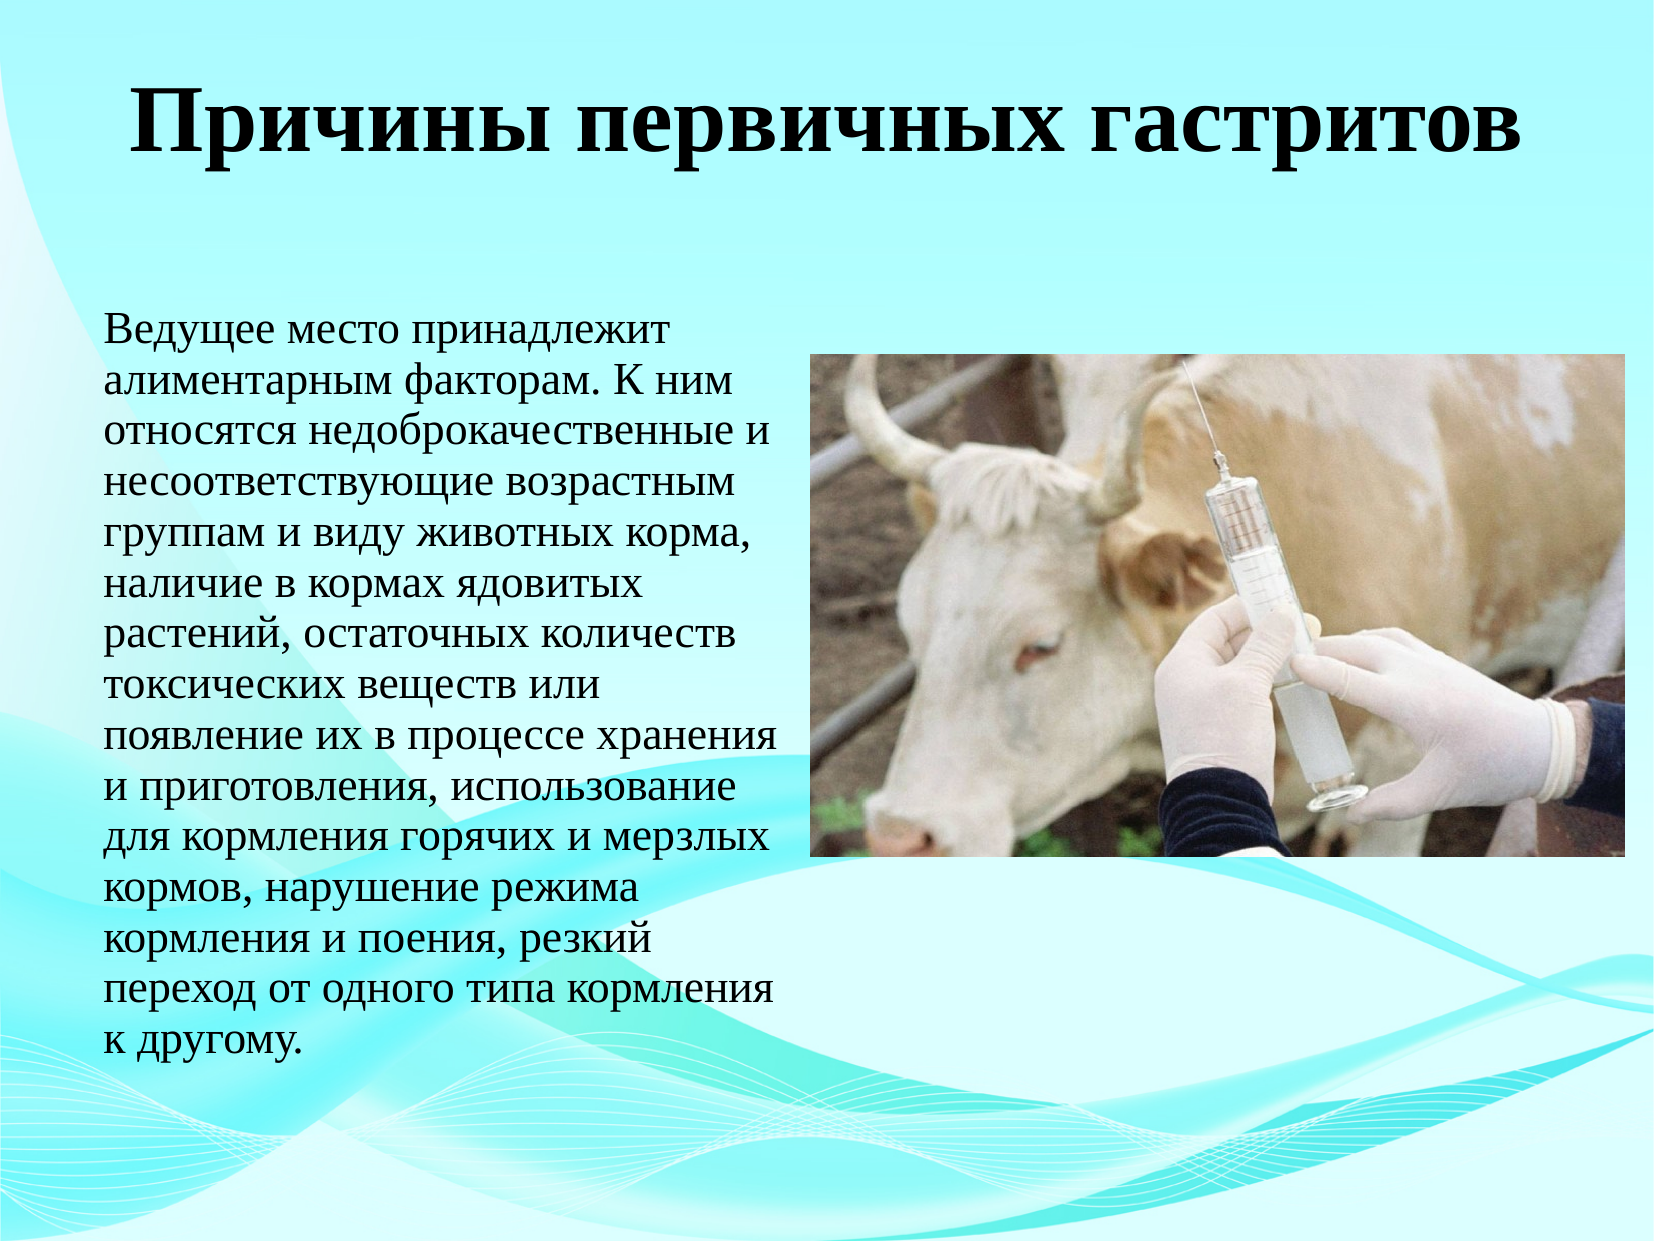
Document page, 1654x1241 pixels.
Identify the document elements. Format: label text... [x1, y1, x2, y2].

picture [0, 0, 1654, 1241]
text_box Причины первичных гастритов [88, 59, 1565, 237]
text_box Ведущее место принадлежит алиментарным факторам. К ним относятся недоброкачественные и несоответствующие возрастным группам и виду животных корма, наличие в кормах ядовитых растений, остаточных количеств токсических веществ или появление их в процессе хранения и приготовления, использование для кормления горячих и мерзлых кормов, нарушение режима кормления и поения, резкий переход от одного типа кормления к другому. [88, 295, 798, 1124]
